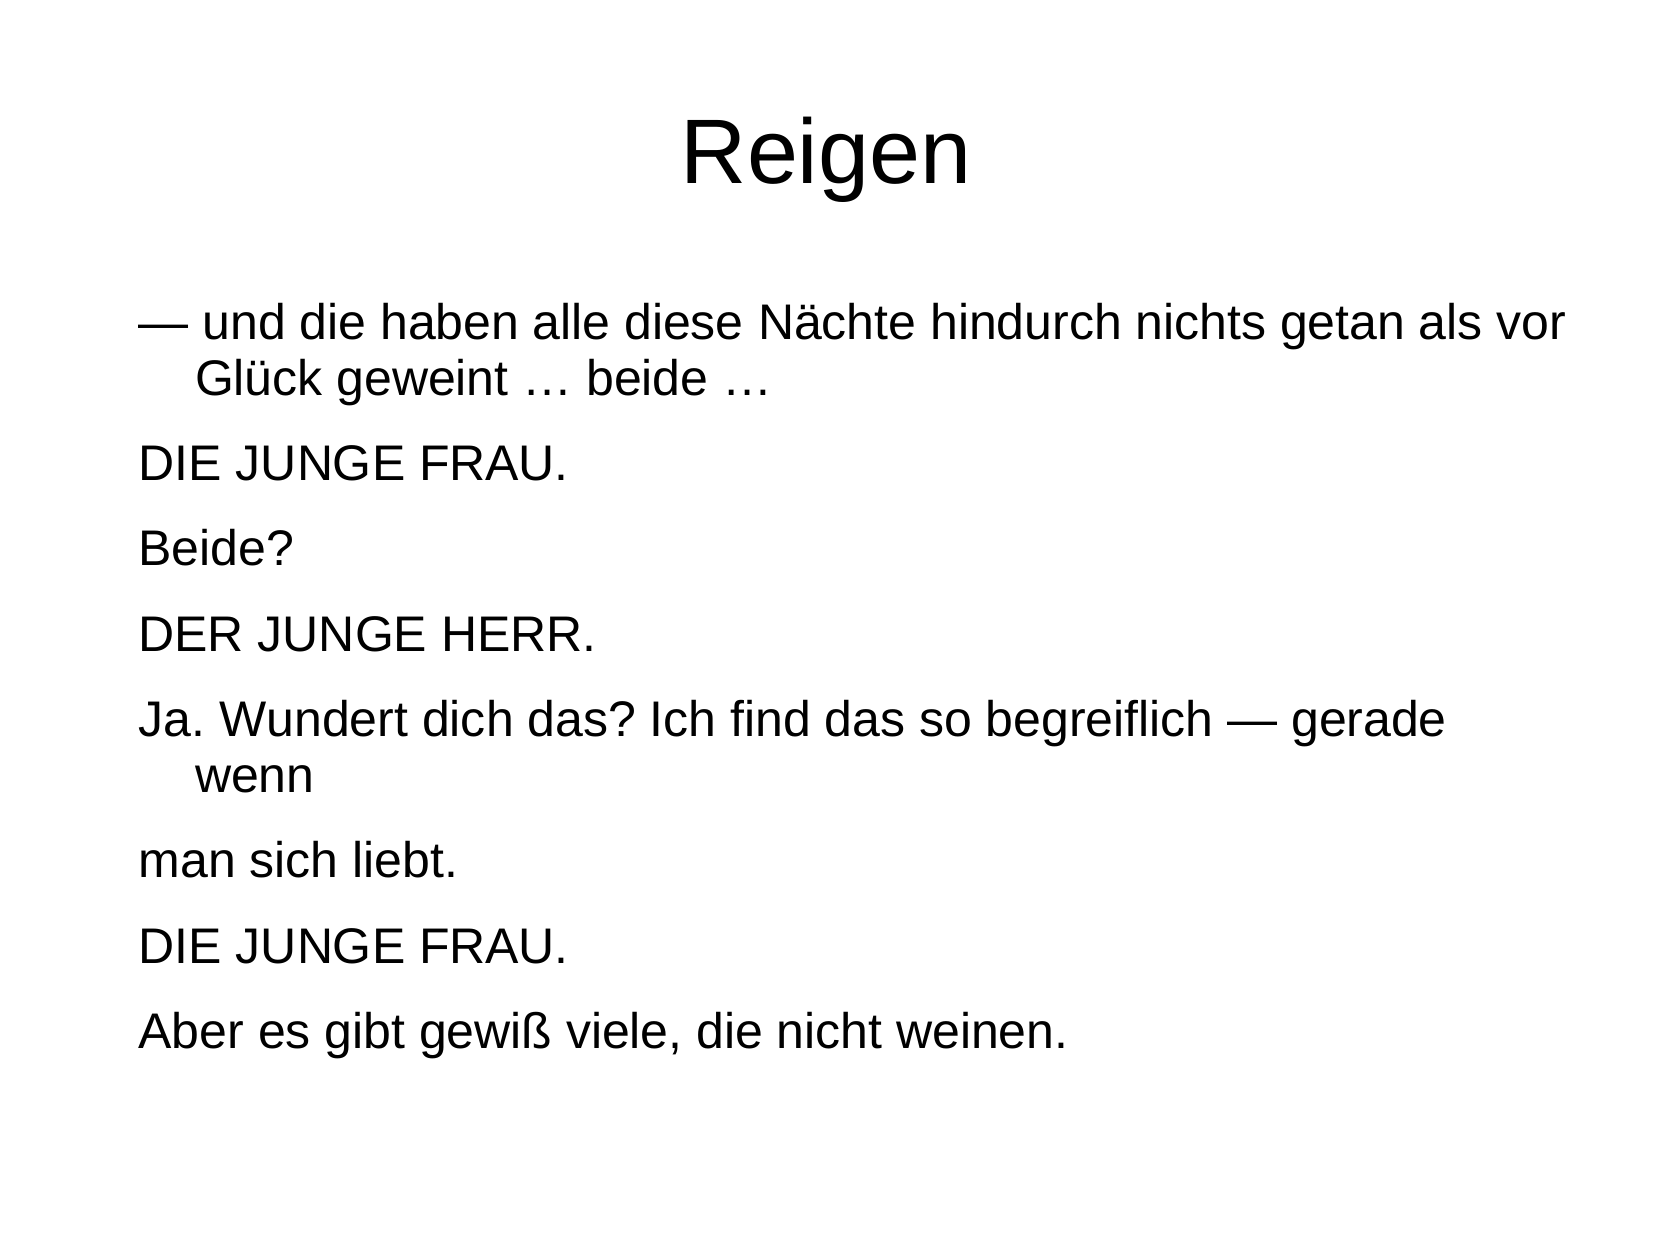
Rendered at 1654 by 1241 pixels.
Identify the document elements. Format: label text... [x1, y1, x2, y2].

title Reigen [82, 49, 1571, 256]
list — und die haben alle diese Nächte hindurch nichts getan als vor Glück geweint … beide … DIE JUNGE FRAU. Beide? DER JUNGE HERR. Ja. Wundert dich das? Ich find das so begreiflich — gerade wenn man sich liebt. DIE JUNGE FRAU. Aber es gibt gewiß viele, die nicht weinen. [82, 290, 1571, 1108]
